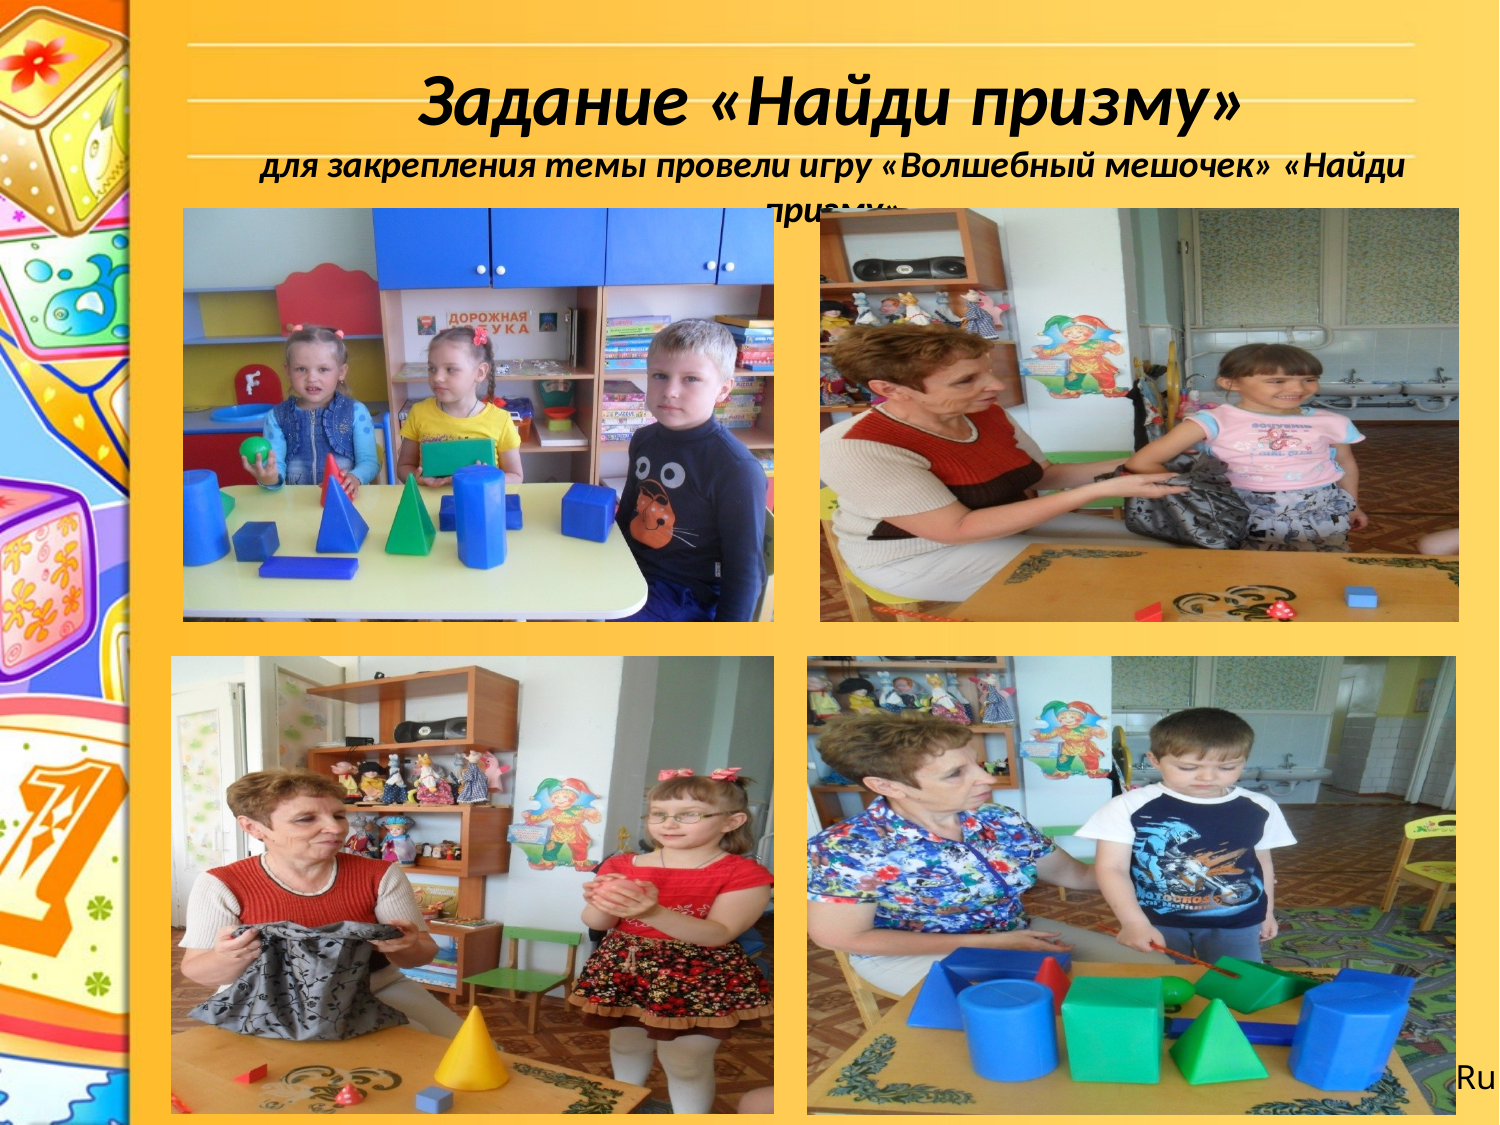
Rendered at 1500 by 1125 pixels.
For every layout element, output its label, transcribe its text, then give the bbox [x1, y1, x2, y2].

picture [105, 1118, 122, 1125]
picture [0, 0, 1499, 1125]
title Задание «Найди призму» для закрепления темы провели игру «Волшебный мешочек» «Найди призму» [183, 42, 1484, 209]
